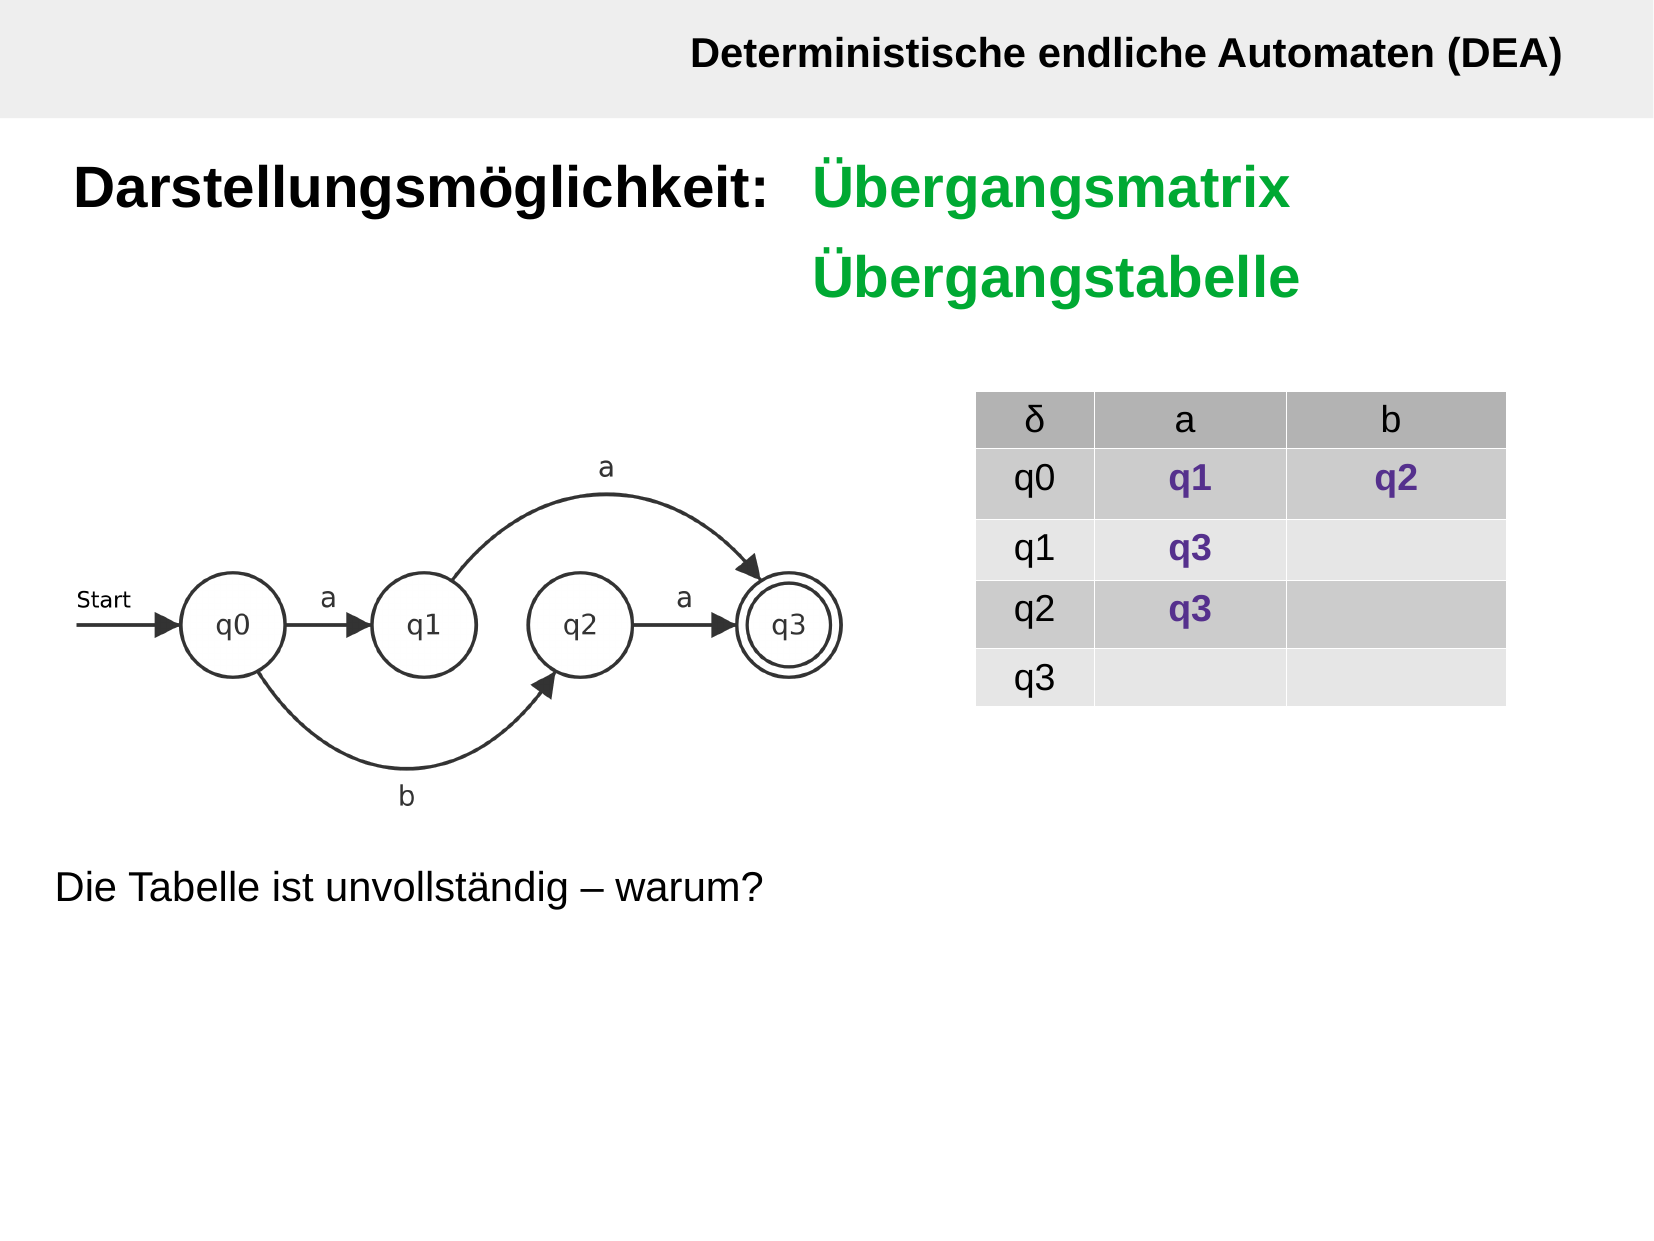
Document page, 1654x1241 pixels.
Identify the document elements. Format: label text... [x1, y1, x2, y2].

table_header a [1095, 392, 1286, 448]
text_box Die Tabelle ist unvollständig – warum? [39, 856, 1595, 1082]
table_cell q1 [1095, 449, 1286, 519]
table_cell q0 [976, 449, 1094, 519]
table_cell [1095, 649, 1286, 706]
table_cell q3 [976, 649, 1094, 706]
table_cell q1 [976, 520, 1094, 580]
table_cell q2 [1287, 449, 1506, 519]
text_box [0, 0, 1654, 119]
text_box Deterministische endliche Automaten (DEA) [675, 22, 1625, 89]
table_header δ [976, 392, 1094, 448]
picture [59, 416, 945, 856]
table_cell [1287, 649, 1506, 706]
text_box Darstellungsmöglichkeit: Übergangsmatrix Übergangstabelle [59, 147, 1354, 318]
table_cell [1287, 520, 1506, 580]
table_cell q2 [976, 581, 1094, 648]
table_header b [1287, 392, 1506, 448]
table_cell q3 [1095, 520, 1286, 580]
table_cell q3 [1095, 581, 1286, 648]
table_cell [1287, 581, 1506, 648]
